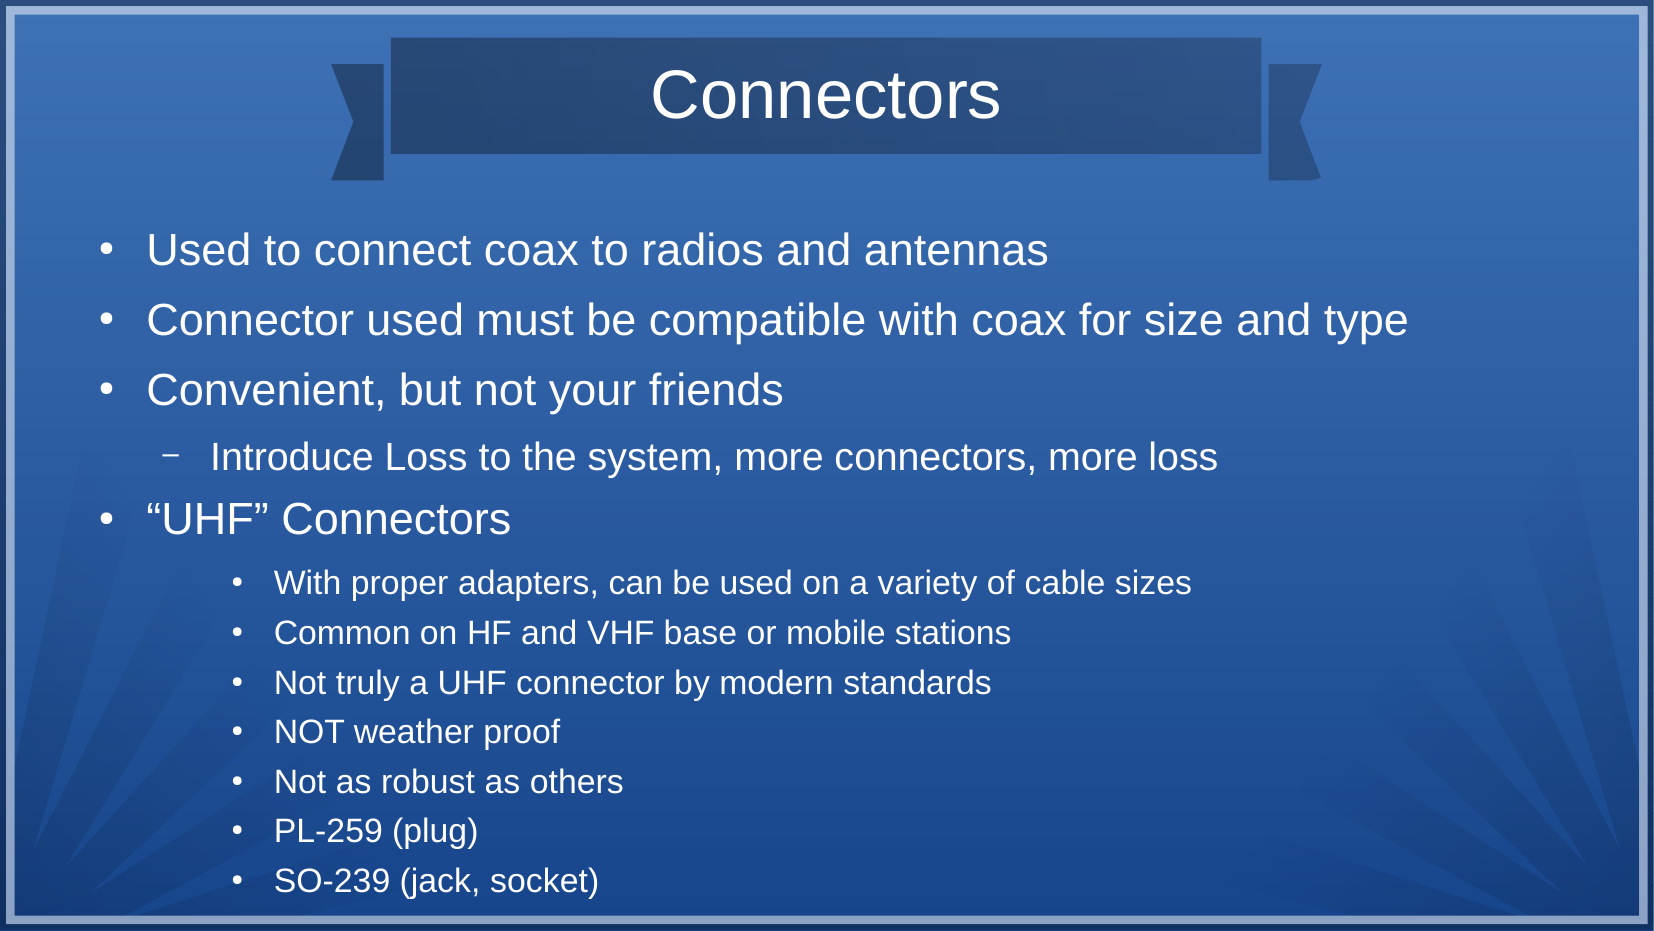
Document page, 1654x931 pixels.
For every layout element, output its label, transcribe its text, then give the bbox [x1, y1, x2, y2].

list Used to connect coax to radios and antennas Connector used must be compatible with coax for size and type Convenient, but not your friends Introduce Loss to the system, more connectors, more loss “UHF” Connectors With proper adapters, can be used on a variety of cable sizes Common on HF and VHF base or mobile stations Not truly a UHF connector by modern standards NOT weather proof Not as robust as others PL-259 (plug) SO-239 (jack, socket) [82, 224, 1571, 901]
title Connectors [389, 35, 1264, 154]
